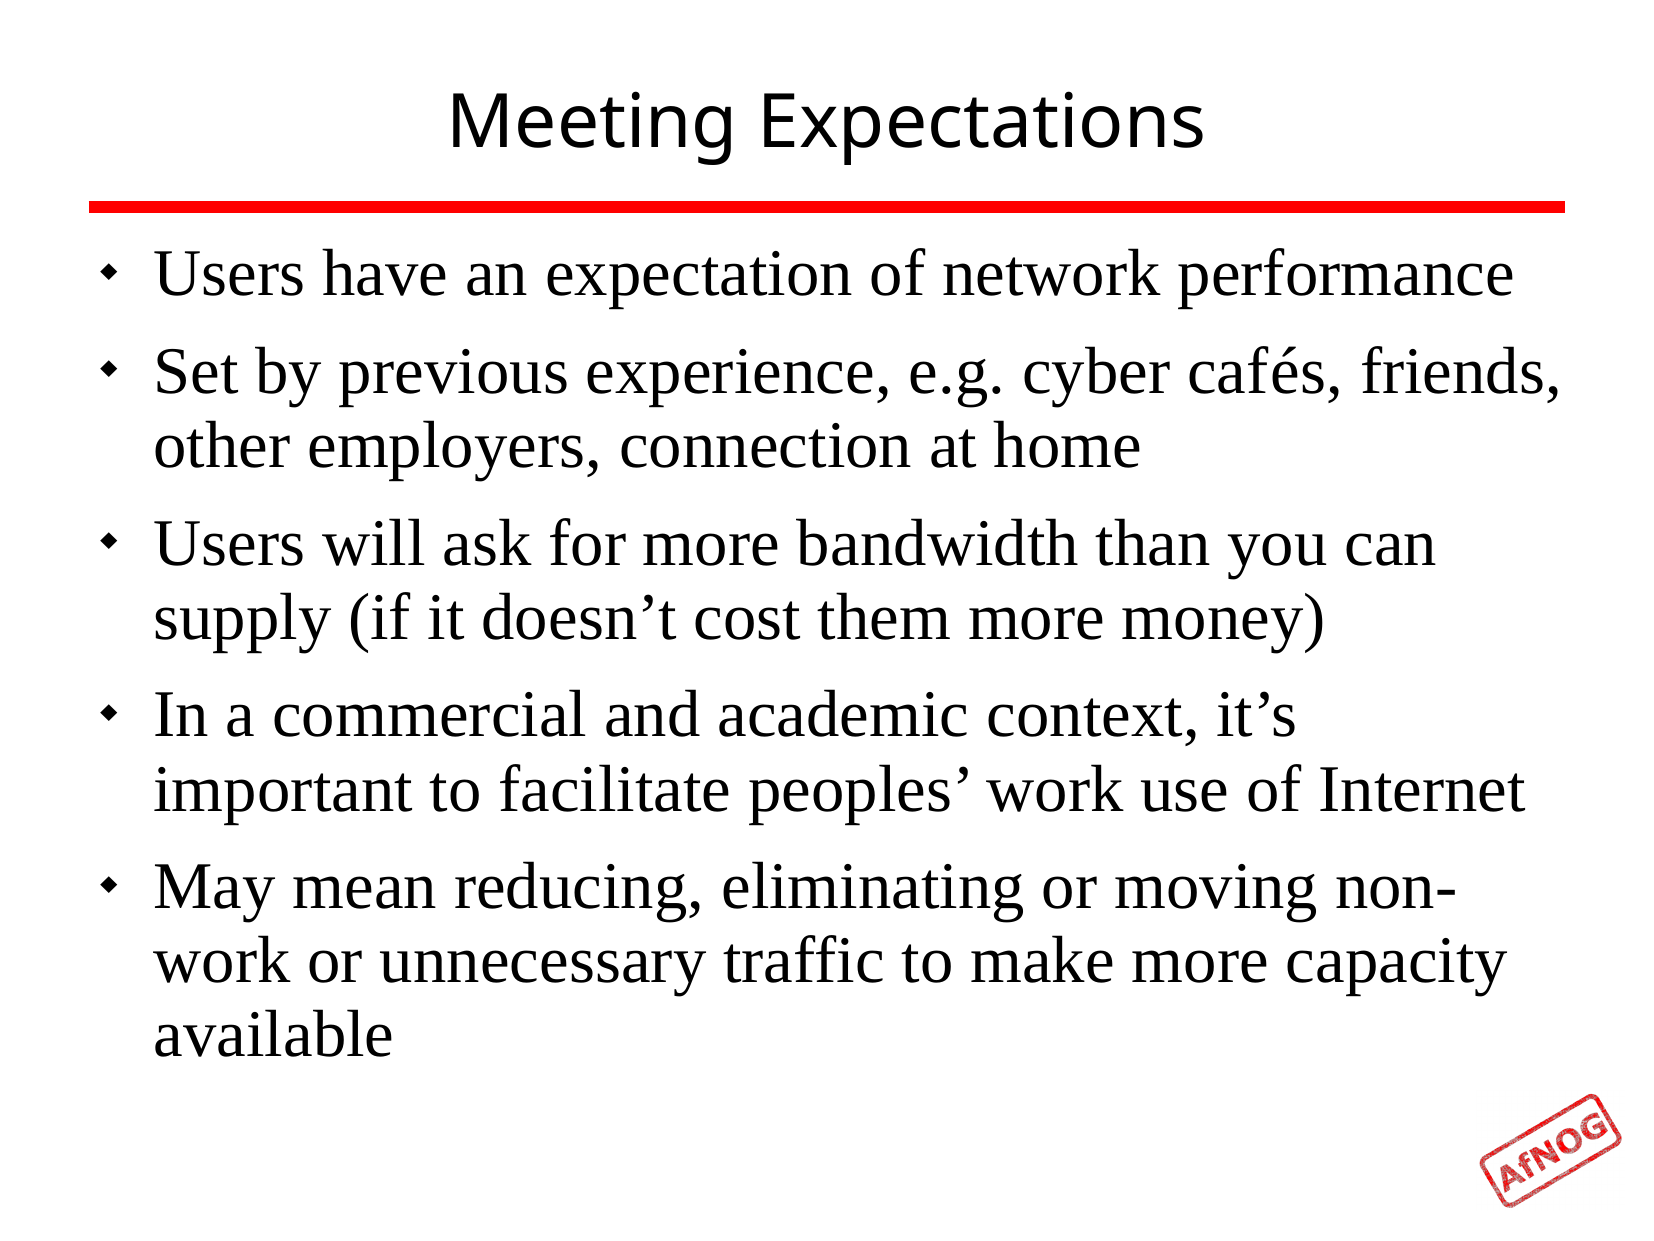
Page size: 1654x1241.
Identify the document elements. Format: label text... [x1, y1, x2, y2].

picture [1476, 1090, 1625, 1211]
title Meeting Expectations [82, 29, 1571, 207]
list Users have an expectation of network performance Set by previous experience, e.g. cyber cafés, friends, other employers, connection at home Users will ask for more bandwidth than you can supply (if it doesn’t cost them more money) In a commercial and academic context, it’s important to facilitate peoples’ work use of Internet May mean reducing, eliminating or moving non-work or unnecessary traffic to make more capacity available [82, 236, 1571, 1108]
